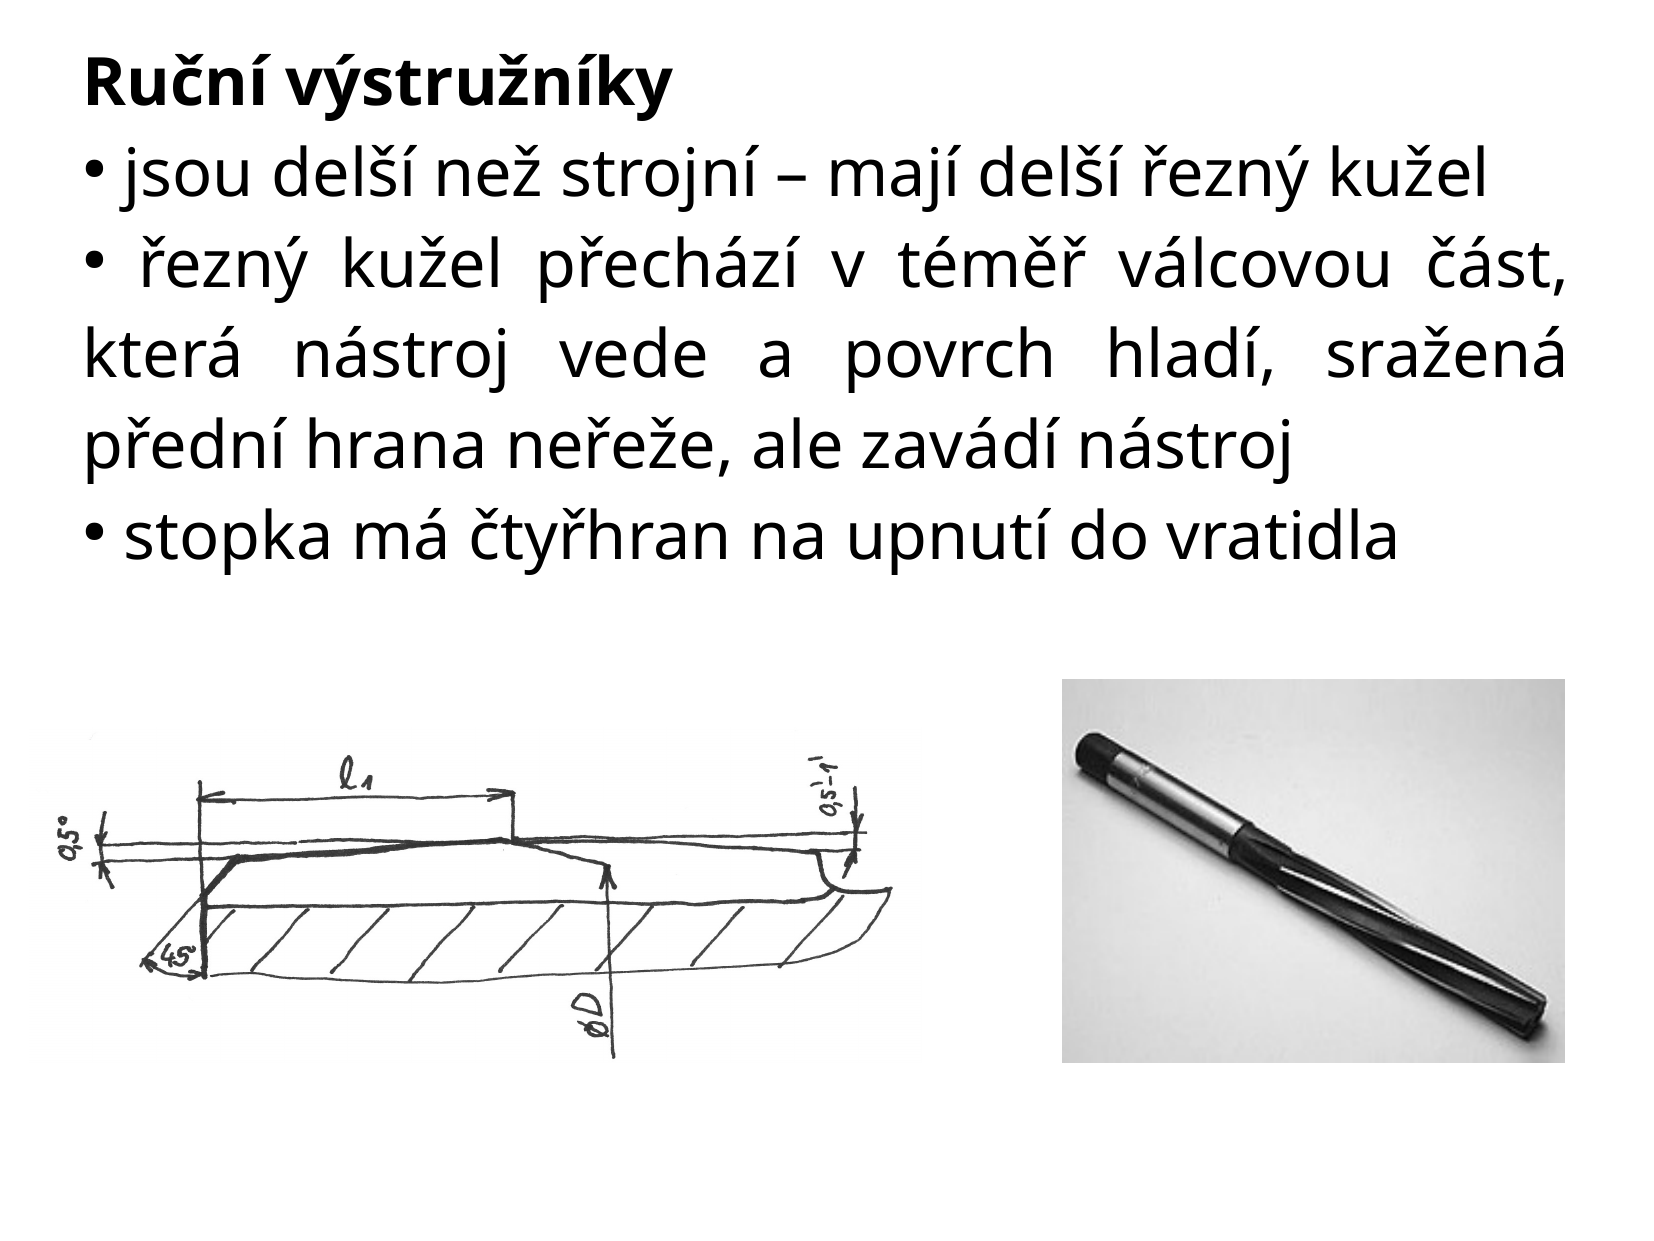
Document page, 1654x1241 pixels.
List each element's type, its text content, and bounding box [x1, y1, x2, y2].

subtitle Ruční výstružníky jsou delší než strojní – mají delší řezný kužel řezný kužel přechází v téměř válcovou část, která nástroj vede a povrch hladí, sražená přední hrana neřeže, ale zavádí nástroj stopka má čtyřhran na upnutí do vratidla [82, 56, 1571, 1102]
picture [29, 727, 922, 1063]
picture [1062, 679, 1565, 1063]
